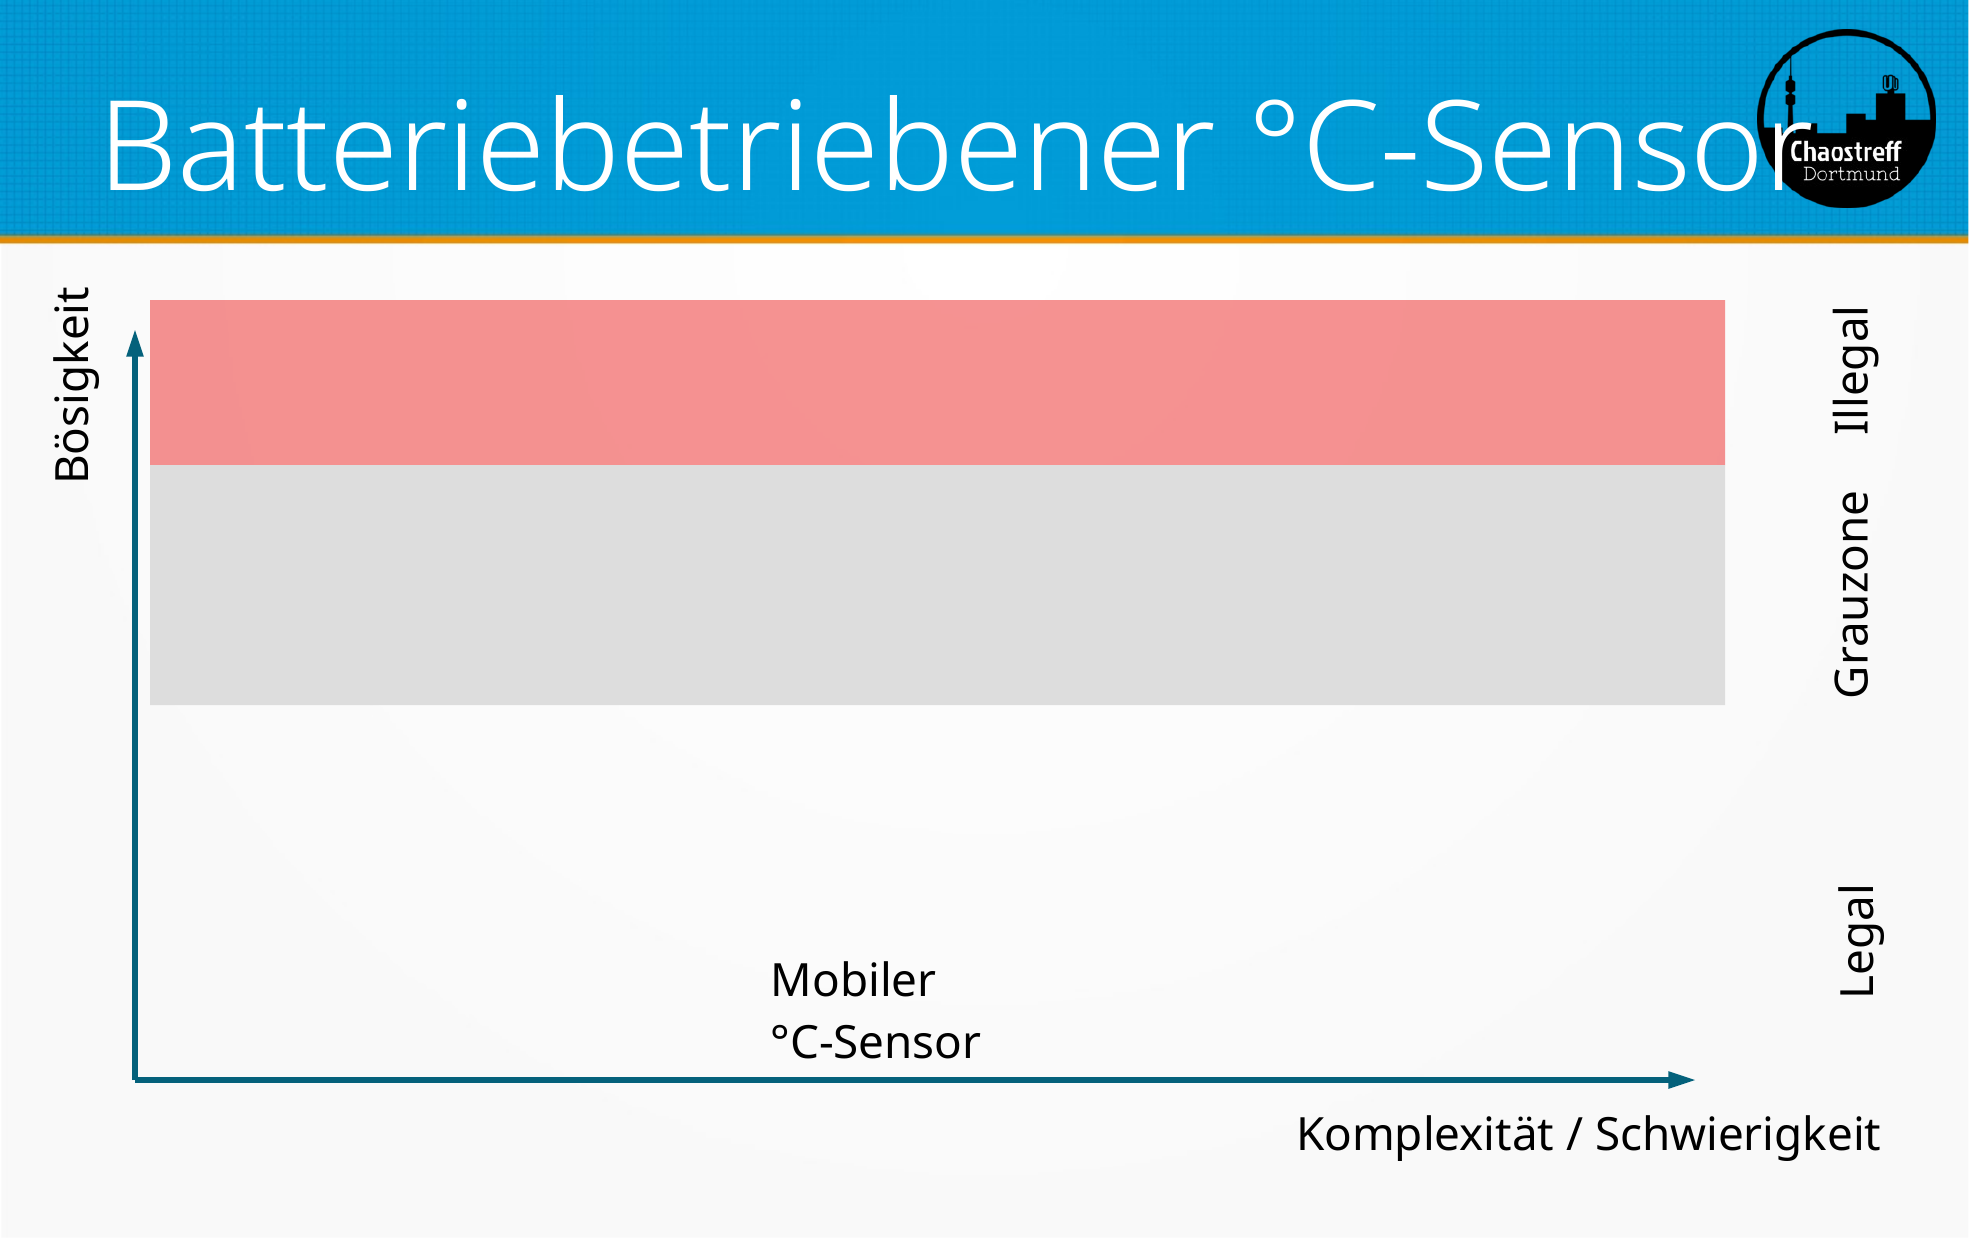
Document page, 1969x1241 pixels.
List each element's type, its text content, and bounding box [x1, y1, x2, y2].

text_box [150, 300, 1726, 706]
picture [0, 233, 1969, 1241]
text_box Grauzone [1815, 472, 1885, 706]
text_box Bösigkeit [35, 270, 106, 491]
text_box Komplexität / Schwierigkeit [1290, 1097, 1933, 1168]
text_box Mobiler °C-Sensor [765, 924, 1021, 1096]
picture [1870, 34, 1935, 204]
text_box Legal [1796, 831, 1915, 1006]
text_box Illegal [1815, 292, 1885, 442]
title Batteriebetriebener °C-Sensor [98, 19, 1870, 227]
